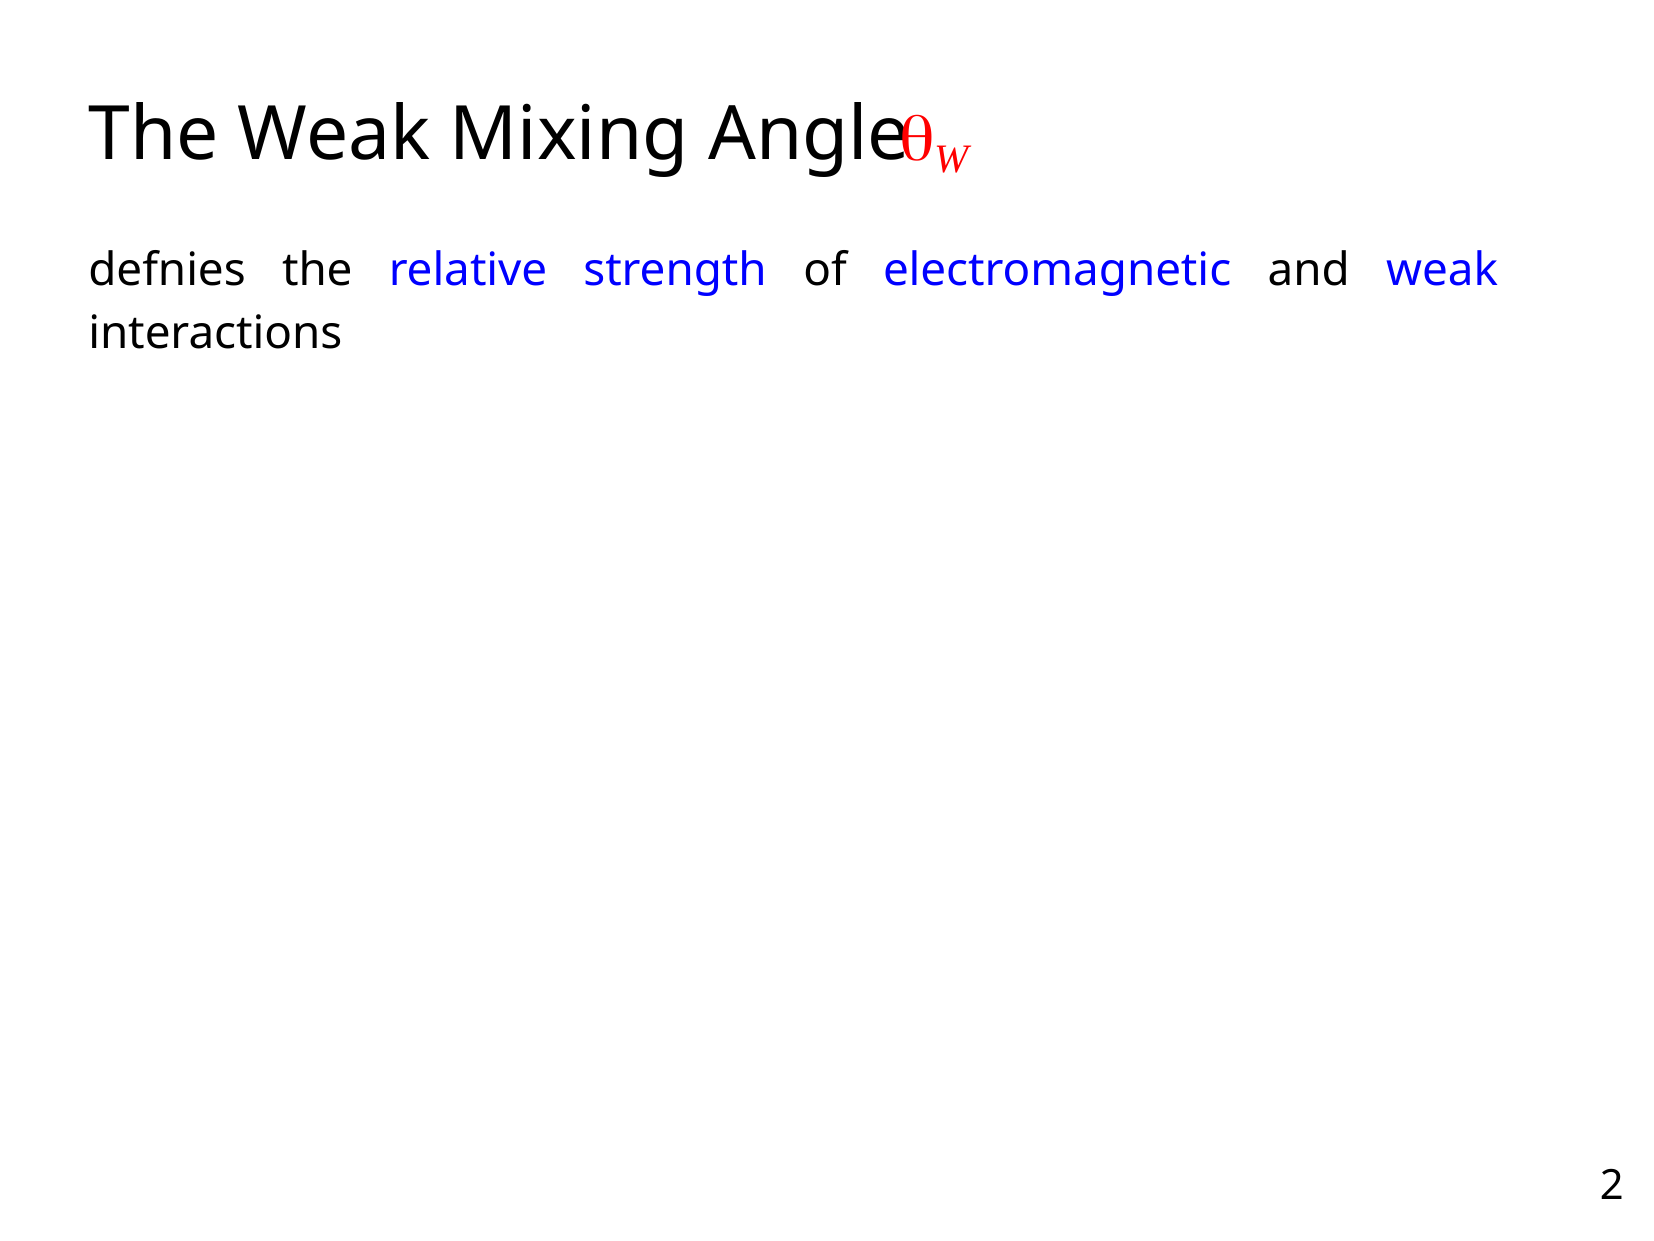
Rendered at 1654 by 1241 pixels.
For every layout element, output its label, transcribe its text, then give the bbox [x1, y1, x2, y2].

chart [882, 109, 991, 183]
text_box The Weak Mixing Angle [73, 71, 991, 229]
text_box defnies the relative strength of electromagnetic and weak interactions [73, 229, 1513, 306]
